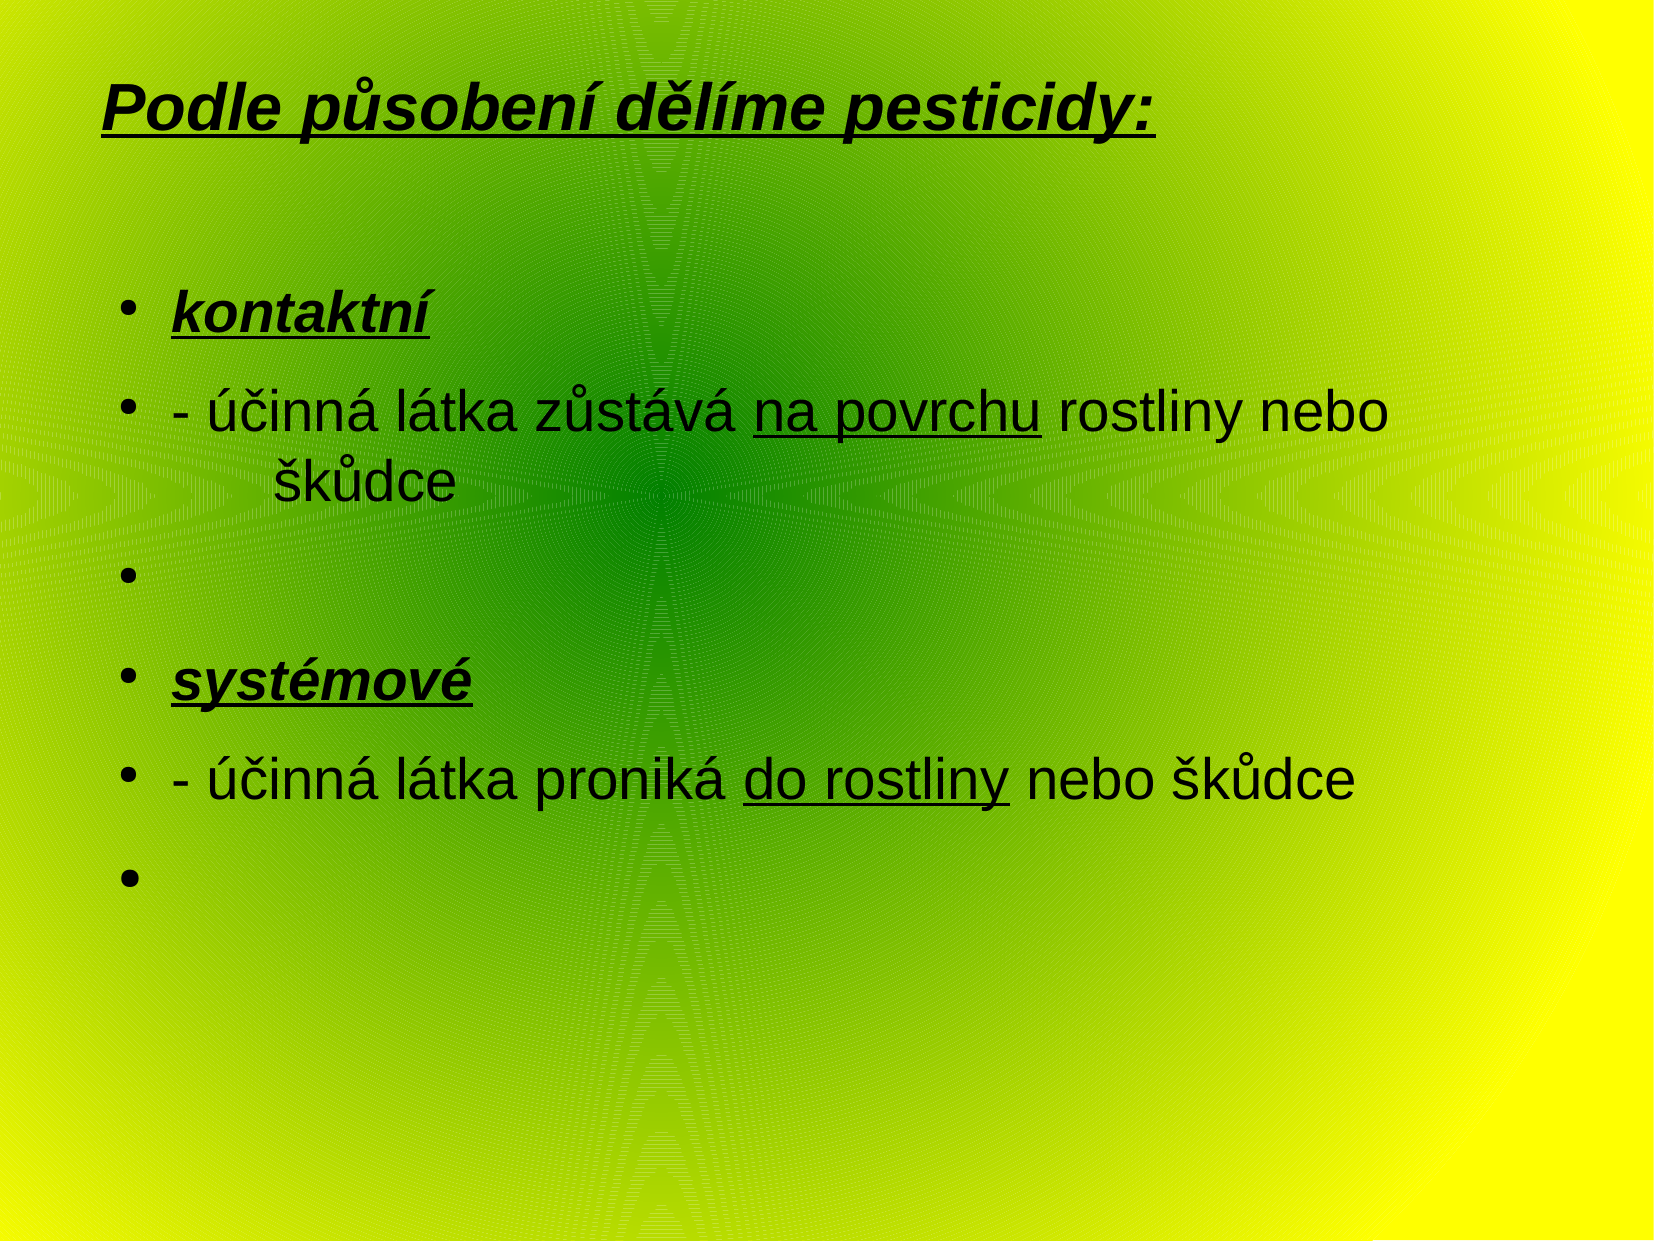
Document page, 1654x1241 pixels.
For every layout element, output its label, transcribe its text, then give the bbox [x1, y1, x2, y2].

list kontaktní - účinná látka zůstává na povrchu rostliny nebo škůdce systémové - účinná látka proniká do rostliny nebo škůdce [82, 274, 1571, 1093]
title Podle působení dělíme pesticidy: [82, 0, 1571, 208]
